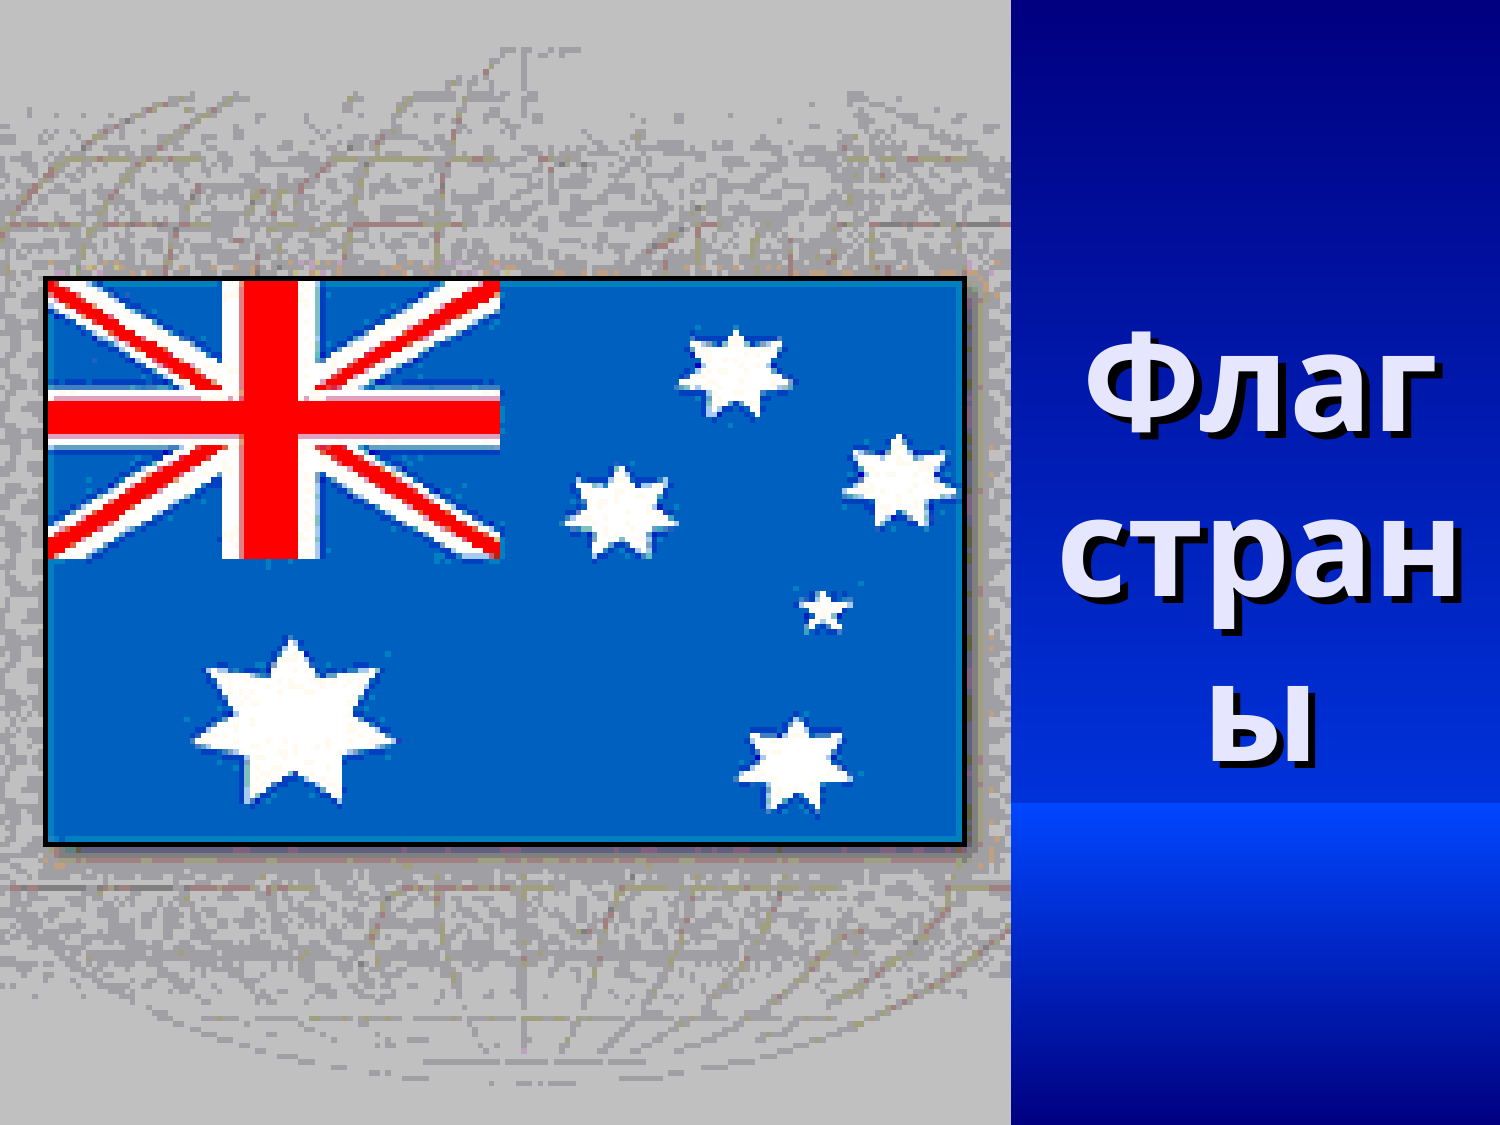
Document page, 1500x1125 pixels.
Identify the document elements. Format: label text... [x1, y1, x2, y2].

text_box [0, 0, 1011, 1125]
title Флаг страны [1021, 0, 1500, 1083]
